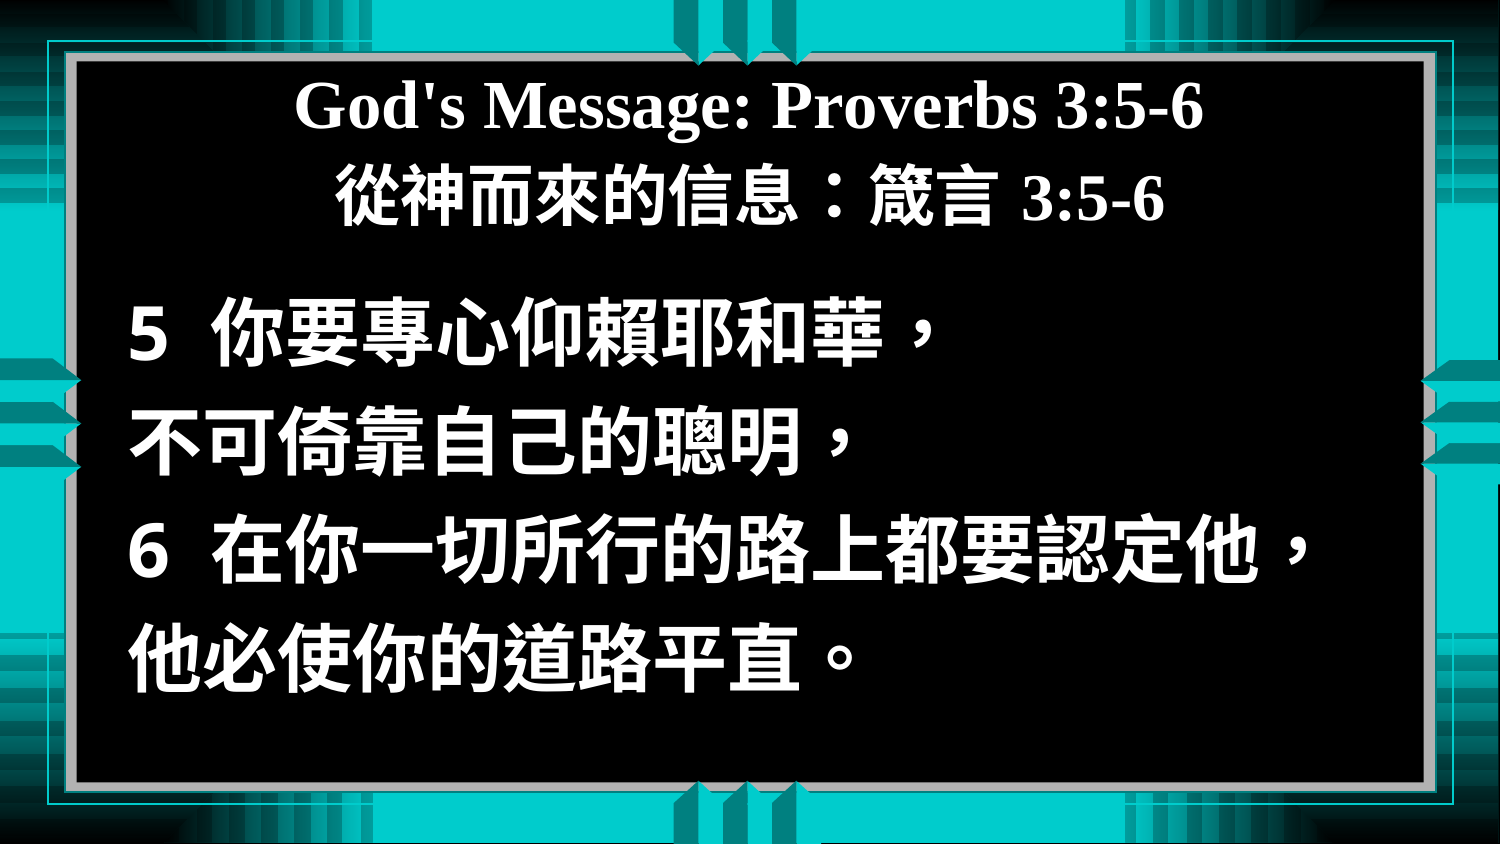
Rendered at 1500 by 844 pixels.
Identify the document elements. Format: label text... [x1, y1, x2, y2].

title God's Message: Proverbs 3:5-6 從神而來的信息：箴言3:5-6 [93, 67, 1407, 240]
text_box 5 你要專心仰賴耶和華， 不可倚靠自己的聰明， 6 在你一切所行的路上都要認定他， 他必使你的道路平直。 [112, 265, 1388, 844]
